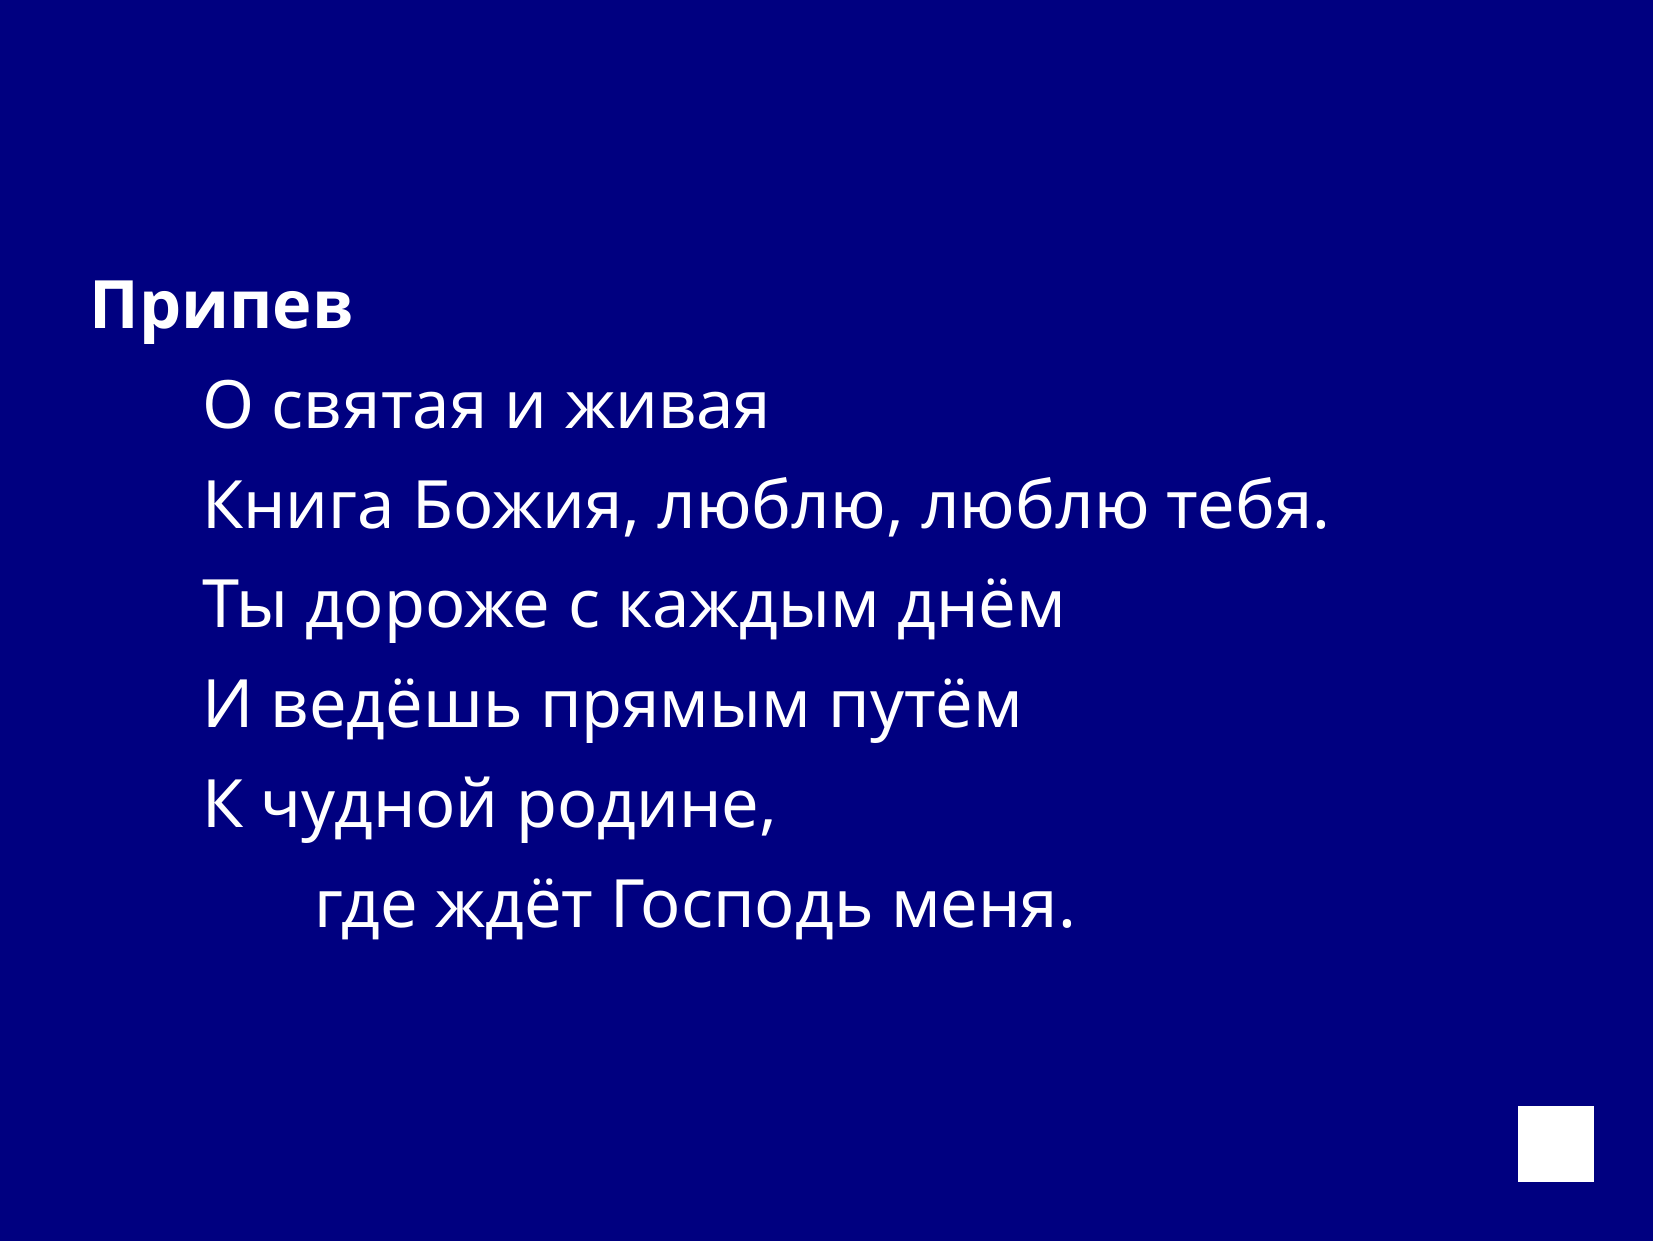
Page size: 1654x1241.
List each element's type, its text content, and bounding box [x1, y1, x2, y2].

text_box [1518, 1106, 1594, 1182]
text_box Припев О святая и живая Книга Божия, люблю, люблю тебя. Ты дороже с каждым днём И ведёшь прямым путём К чудной родине, где ждёт Господь меня. [75, 150, 1576, 1163]
